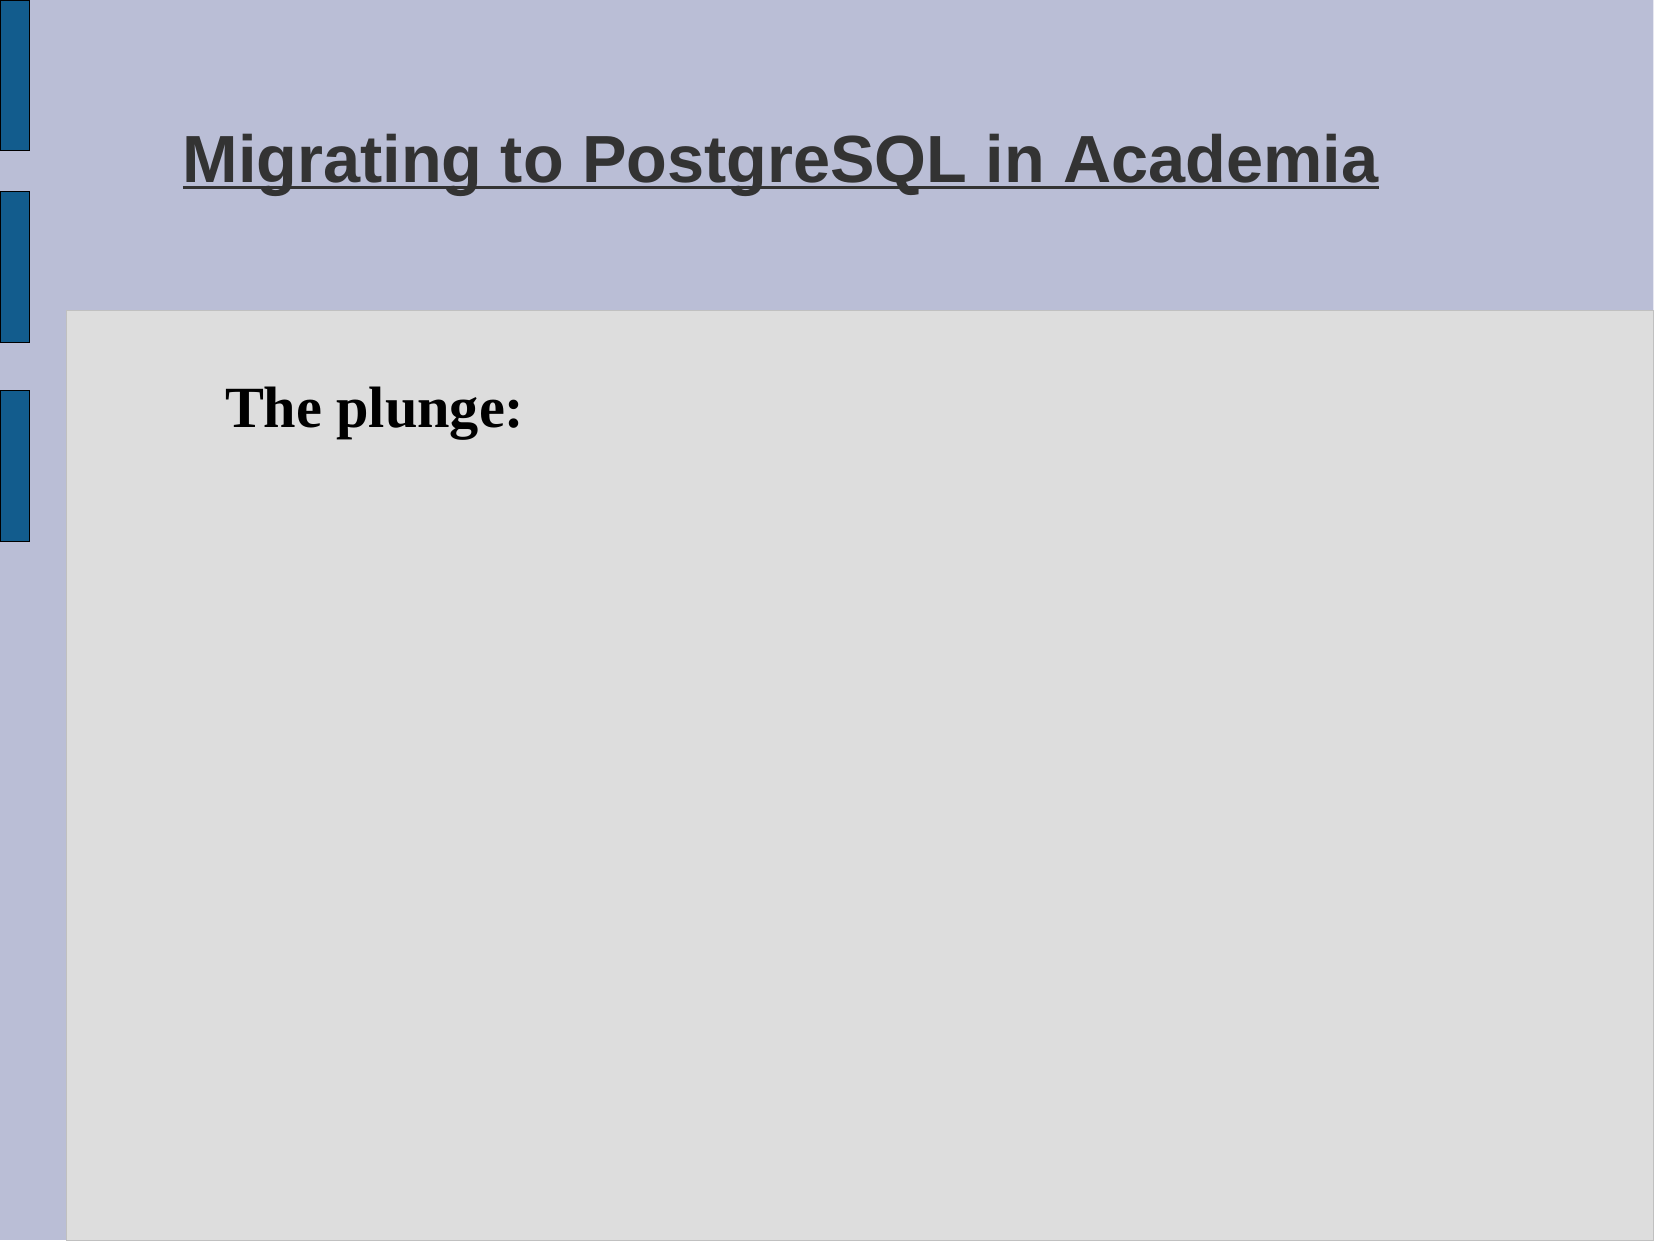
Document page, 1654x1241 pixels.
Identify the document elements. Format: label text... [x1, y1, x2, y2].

text_box The plunge: [225, 375, 1388, 441]
title Migrating to PostgreSQL in Academia [75, 55, 1488, 263]
